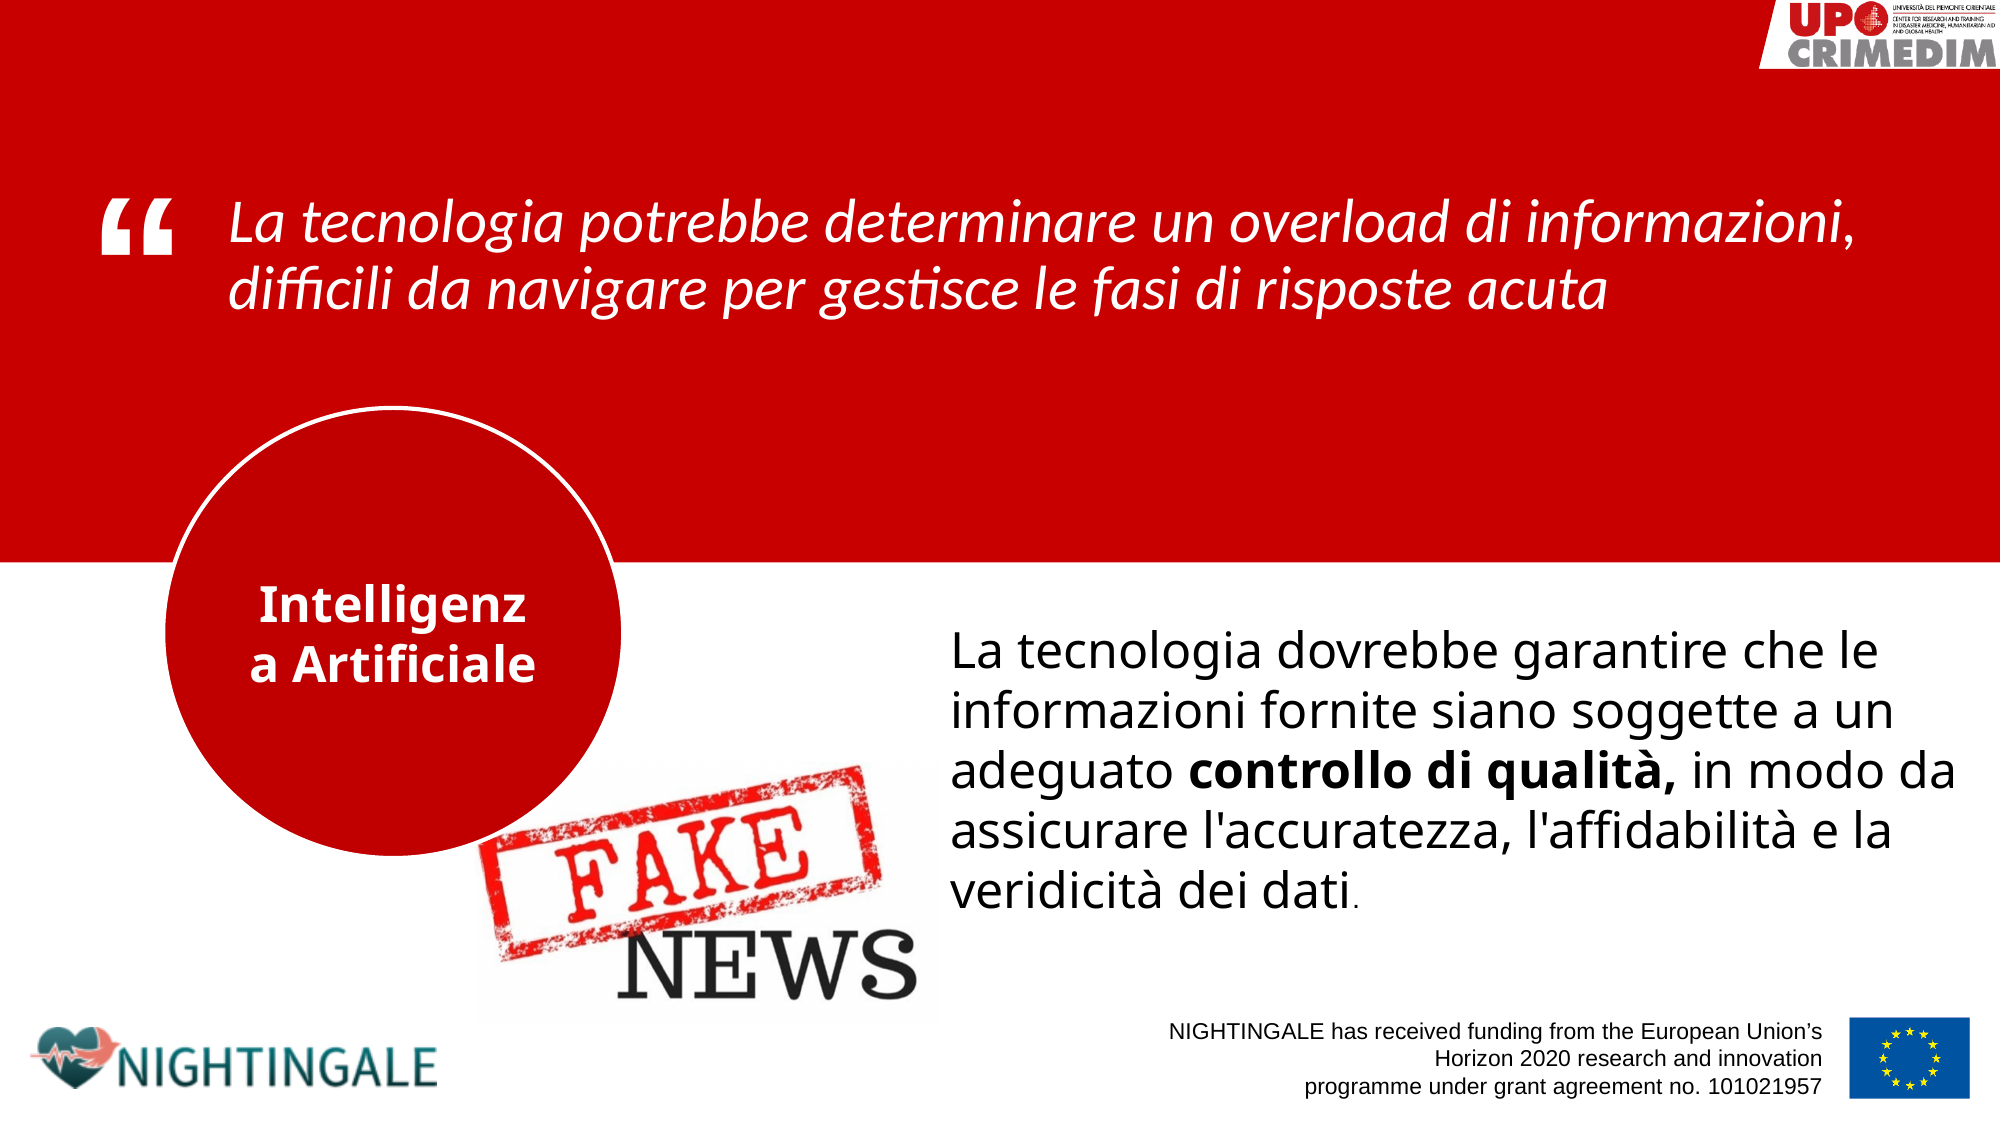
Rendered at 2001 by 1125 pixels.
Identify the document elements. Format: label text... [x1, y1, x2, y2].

picture [1849, 1017, 1970, 1099]
text_box [0, 68, 2000, 563]
text_box La tecnologia dovrebbe garantire che le informazioni fornite siano soggette a un adeguato controllo di qualità, in modo da assicurare l'accuratezza, l'affidabilità e la veridicità dei dati. [935, 610, 1990, 926]
picture [30, 1027, 437, 1089]
list La tecnologia potrebbe determinare un overload di informazioni, difficili da navigare per gestisce le fasi di risposte acuta [206, 173, 1914, 624]
picture [1788, 1, 1996, 67]
picture [475, 761, 938, 1024]
text_box Intelligenza Artificiale [163, 407, 624, 859]
text_box NIGHTINGALE has received funding from the European Union’s Horizon 2020 research and innovation programme under grant agreement no. 101021957 [1139, 1009, 1838, 1107]
text_box “ [72, 121, 394, 229]
